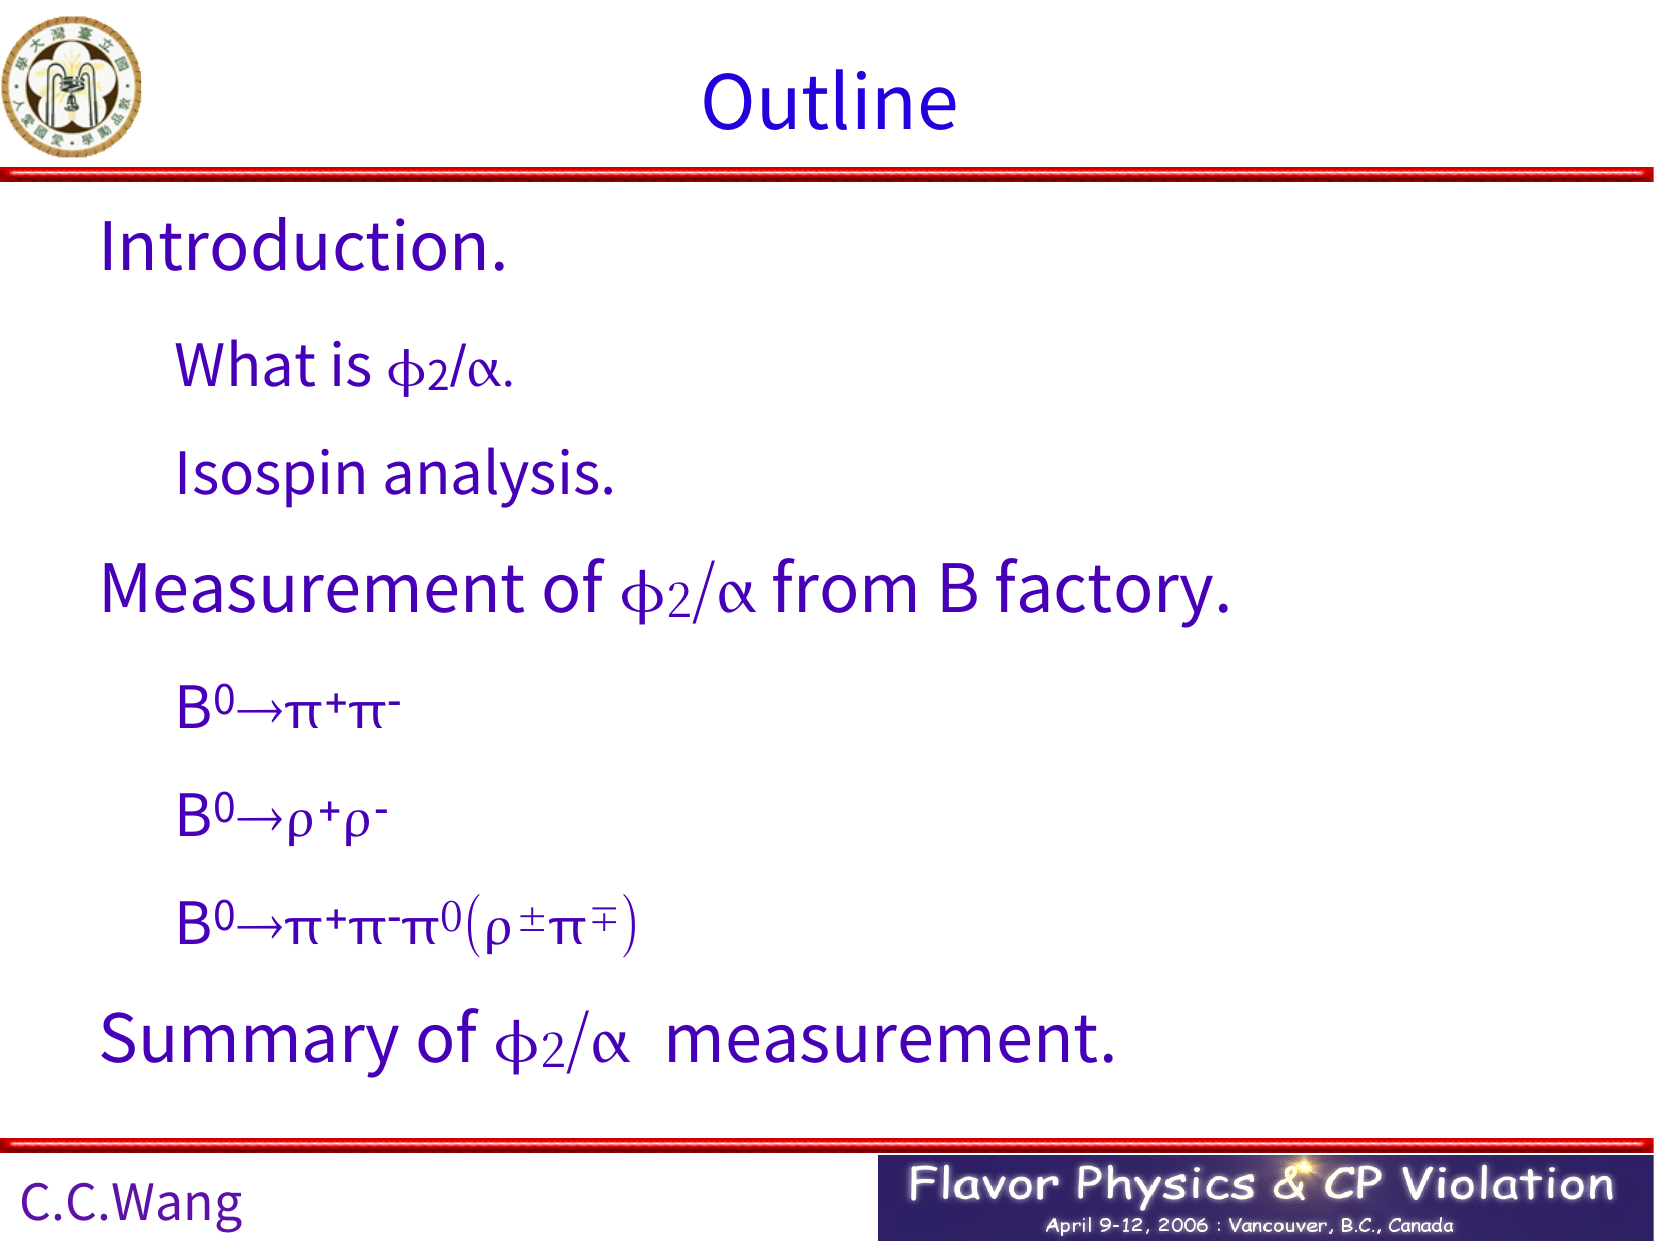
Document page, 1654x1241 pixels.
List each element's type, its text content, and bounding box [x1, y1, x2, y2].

list Introduction. What is 2/. Isospin analysis. Measurement of 2/ from B factory. B0+- B0+- B0+-0(±∓) Summary of 2/ measurement. [80, 192, 1493, 1146]
picture [0, 15, 143, 159]
title Outline [140, 22, 1520, 173]
picture [878, 1155, 1654, 1241]
picture [0, 1138, 1654, 1153]
picture [0, 167, 1654, 182]
